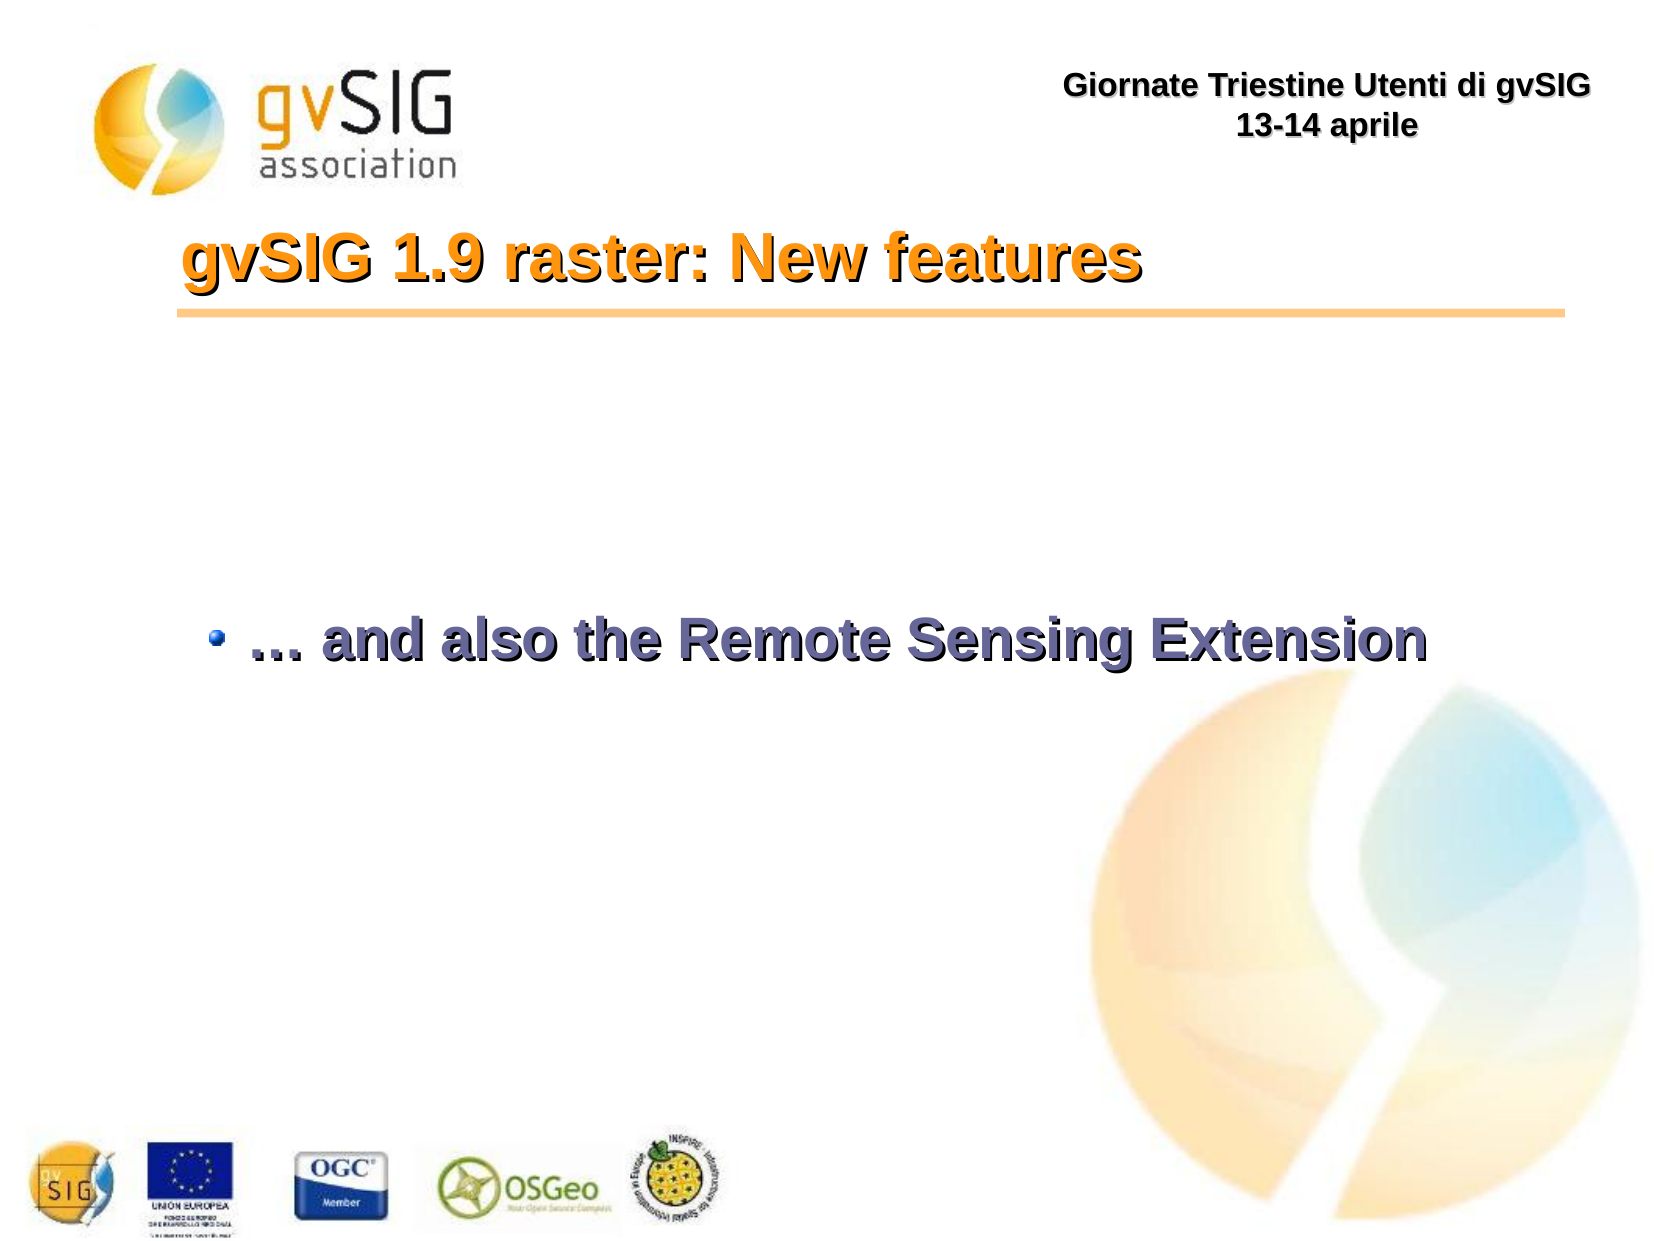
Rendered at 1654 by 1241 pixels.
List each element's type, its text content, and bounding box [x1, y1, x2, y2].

text_box gvSIG 1.9 raster: New features [165, 211, 1447, 302]
picture [1, 0, 1654, 1241]
list … and also the Remote Sensing Extension [59, 395, 1565, 1052]
